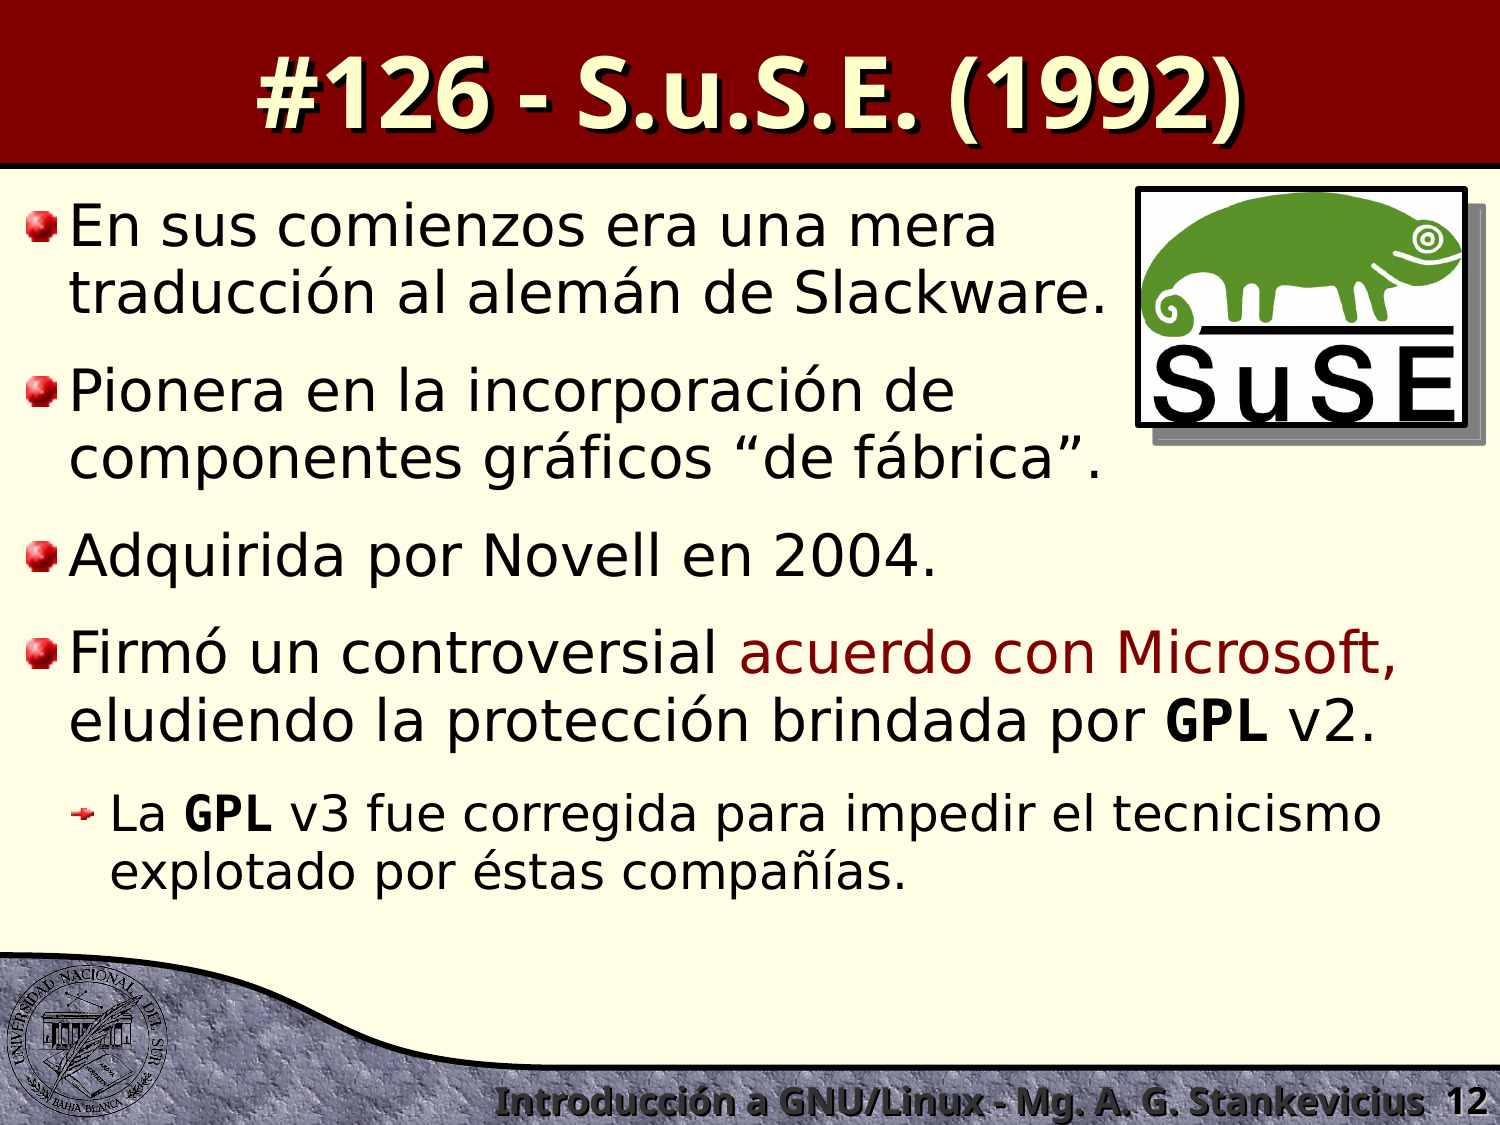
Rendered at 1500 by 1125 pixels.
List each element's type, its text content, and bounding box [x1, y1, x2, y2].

list En sus comienzos era una mera traducción al alemán de Slackware. Pionera en la incorporación de componentes gráficos “de fábrica”. Adquirida por Novell en 2004. Firmó un controversial acuerdo con Microsoft, eludiendo la protección brindada por GPL v2. La GPL v3 fue corregida para impedir el tecnicismo explotado por éstas compañías. [11, 192, 1486, 935]
picture [0, 956, 1500, 1125]
picture [1059, 1100, 1065, 1110]
picture [1140, 192, 1462, 423]
title #126 - S.u.S.E. (1992) [15, 12, 1485, 153]
